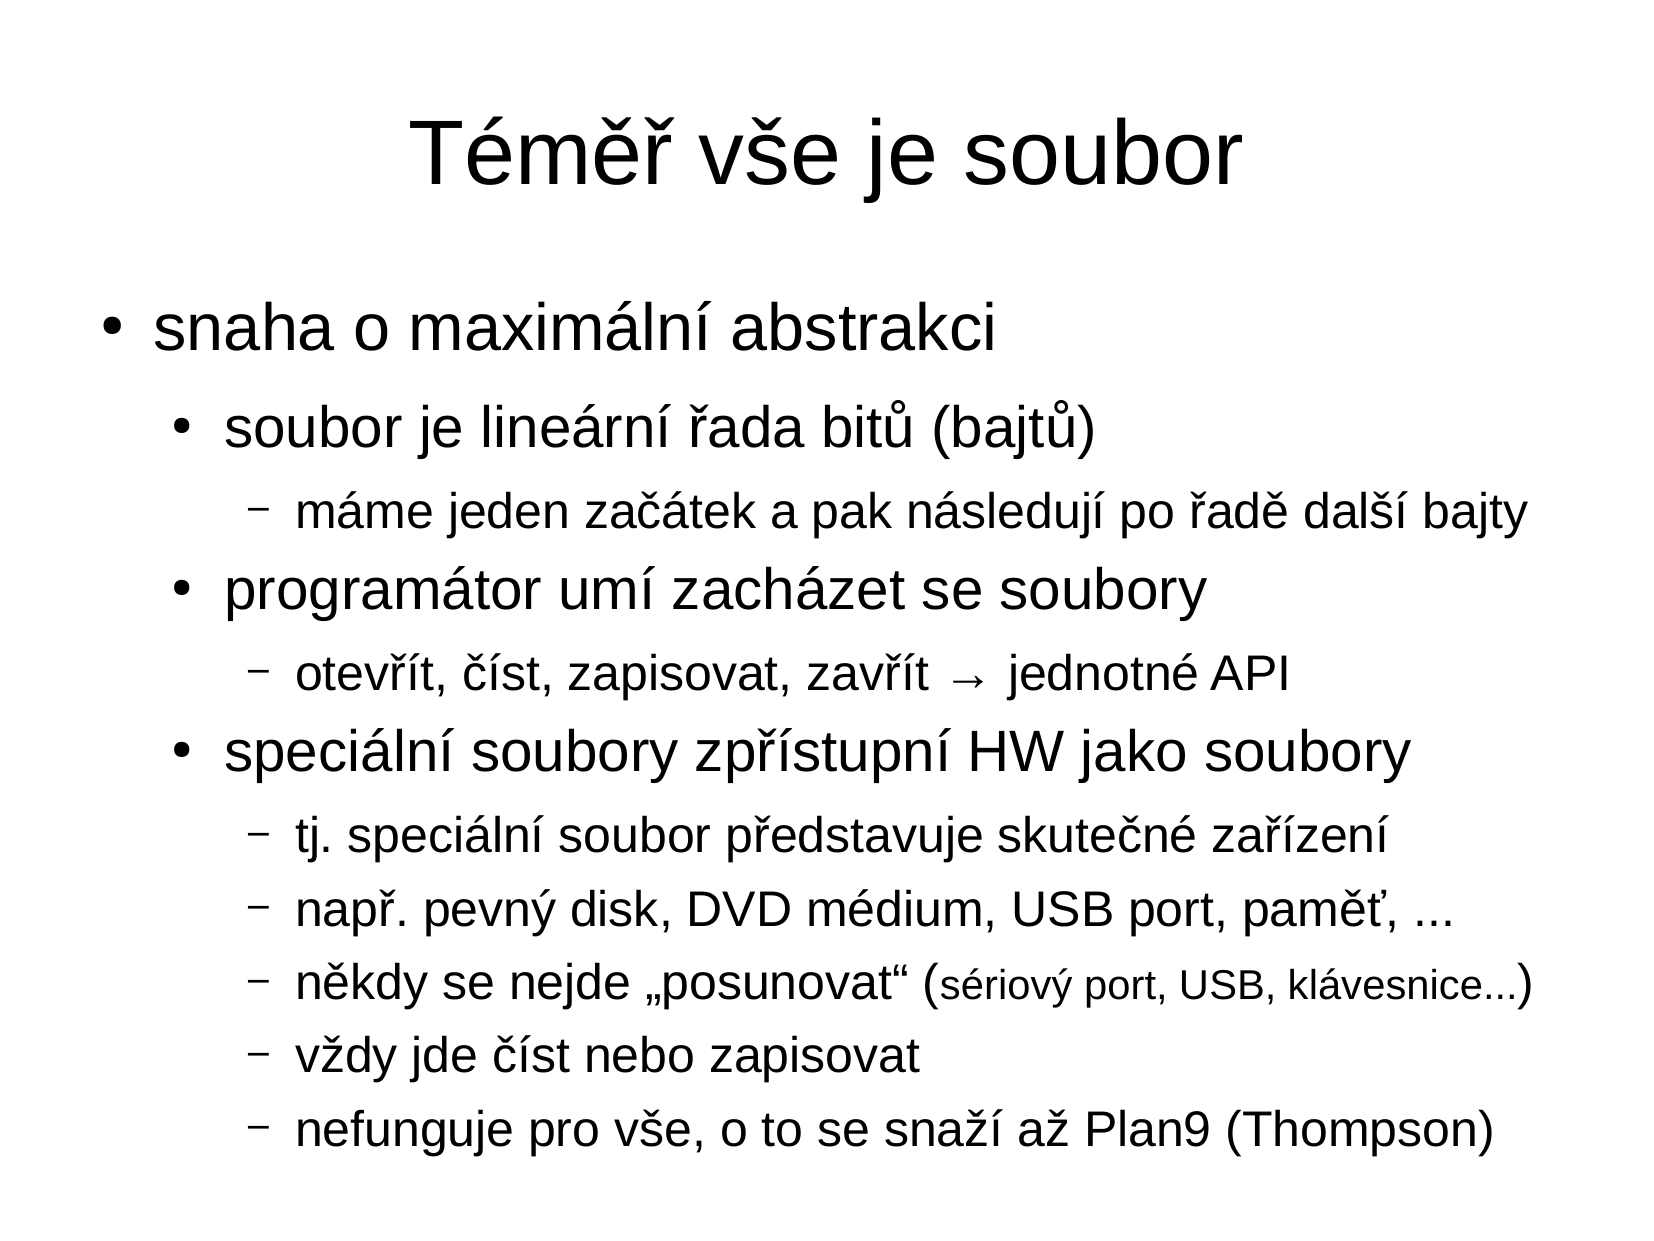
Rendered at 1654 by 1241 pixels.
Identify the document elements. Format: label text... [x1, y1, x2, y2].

list snaha o maximální abstrakci soubor je lineární řada bitů (bajtů) máme jeden začátek a pak následují po řadě další bajty programátor umí zacházet se soubory otevřít, číst, zapisovat, zavřít → jednotné API speciální soubory zpřístupní HW jako soubory tj. speciální soubor představuje skutečné zařízení např. pevný disk, DVD médium, USB port, paměť, ... někdy se nejde „posunovat“ (sériový port, USB, klávesnice...) vždy jde číst nebo zapisovat nefunguje pro vše, o to se snaží až Plan9 (Thompson) [82, 290, 1571, 1158]
title Téměř vše je soubor [82, 56, 1571, 250]
